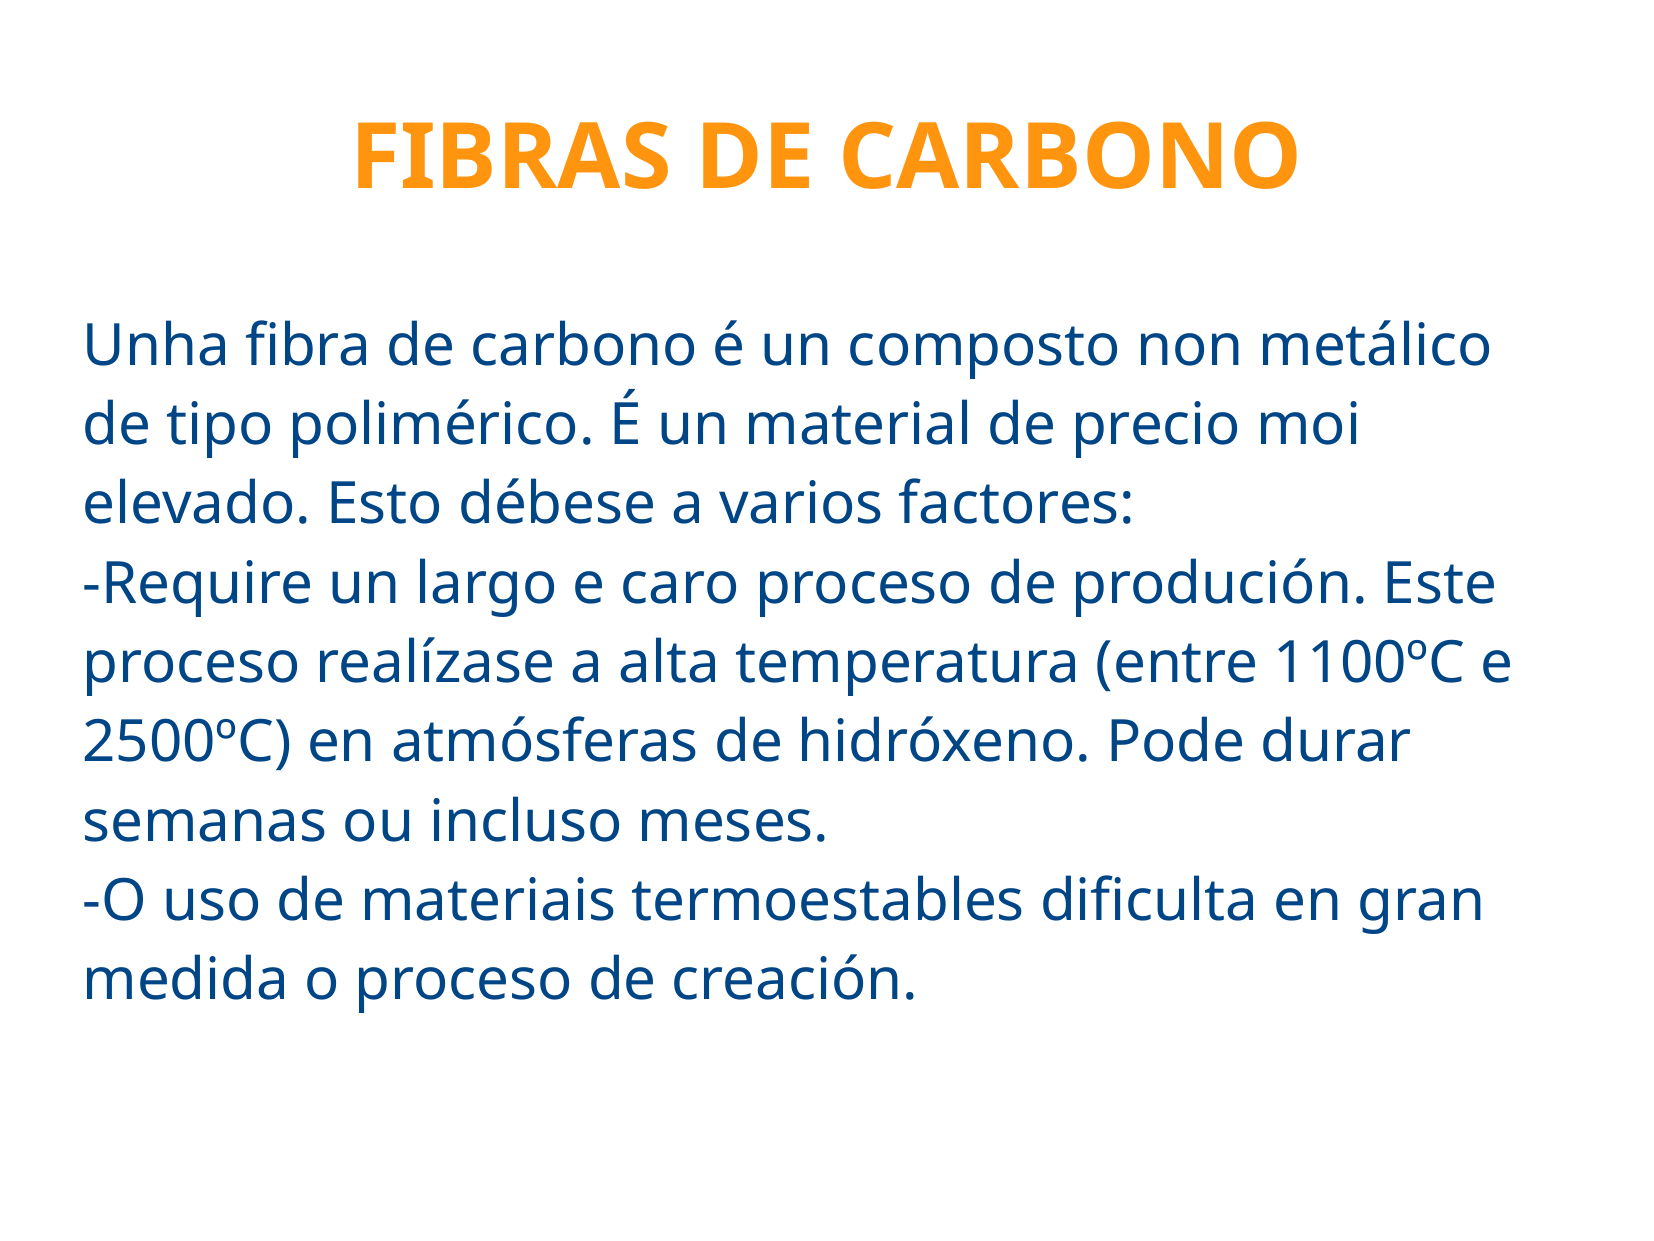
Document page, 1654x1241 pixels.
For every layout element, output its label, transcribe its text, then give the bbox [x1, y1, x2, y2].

title FIBRAS DE CARBONO [82, 56, 1571, 250]
subtitle Unha fibra de carbono é un composto non metálico de tipo polimérico. É un material de precio moi elevado. Esto débese a varios factores: -Require un largo e caro proceso de produción. Este proceso realízase a alta temperatura (entre 1100ºC e 2500ºC) en atmósferas de hidróxeno. Pode durar semanas ou incluso meses. -O uso de materiais termoestables dificulta en gran medida o proceso de creación. [82, 290, 1571, 1109]
